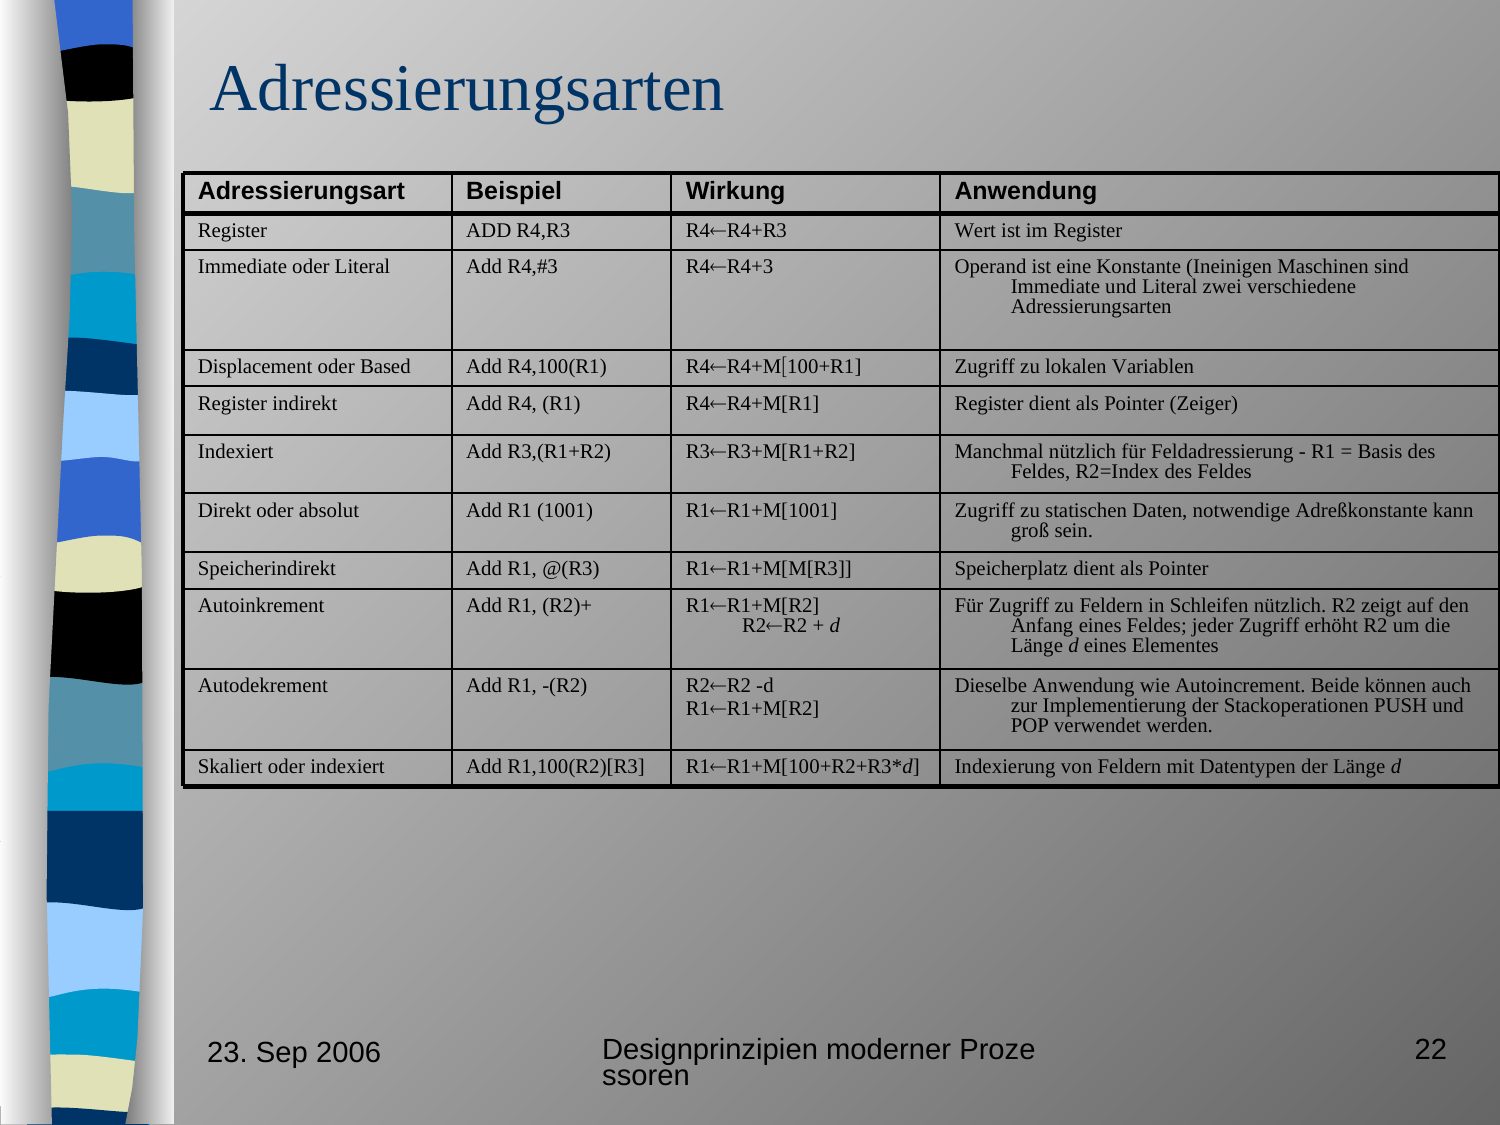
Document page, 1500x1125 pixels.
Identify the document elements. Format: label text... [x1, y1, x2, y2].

text_box Add R3,(R1+R2) [453, 436, 670, 492]
text_box Zugriff zu lokalen Variablen [941, 351, 1498, 385]
text_box Adressierungsart [185, 175, 451, 211]
text_box Register indirekt [185, 387, 451, 434]
text_box ADD R4,R3 [453, 216, 670, 249]
text_box Add R1, @(R3) [453, 553, 670, 588]
text_box Wert ist im Register [941, 216, 1498, 249]
text_box Autoinkrement [185, 590, 451, 668]
text_box Speicherplatz dient als Pointer [941, 553, 1498, 588]
text_box Anwendung [941, 175, 1498, 211]
text_box Dieselbe Anwendung wie Autoincrement. Beide können auch zur Implementierung der Stackoperationen PUSH und POP verwendet werden. [941, 670, 1498, 749]
text_box Beispiel [453, 175, 670, 211]
text_box Add R4,#3 [453, 251, 670, 349]
text_box R3R3+M[R1+R2] [672, 436, 939, 492]
text_box Autodekrement [185, 670, 451, 749]
text_box R2R2 -d R1R1+M[R2] [672, 670, 939, 749]
text_box Immediate oder Literal [185, 251, 451, 349]
text_box R4R4+3 [672, 251, 939, 349]
text_box R4R4+M100+R1] [672, 351, 939, 385]
text_box Add R1, (R2)+ [453, 590, 670, 668]
text_box R1R1+M[R2] R2R2 + d [672, 590, 939, 668]
title Adressierungsarten [194, 0, 1470, 171]
text_box Zugriff zu statischen Daten, notwendige Adreßkonstante kann groß sein. [941, 494, 1498, 551]
text_box Add R4, (R1) [453, 387, 670, 434]
text_box Speicherindirekt [185, 553, 451, 588]
text_box Register [185, 216, 451, 249]
text_box Indexierung von Feldern mit Datentypen der Länge d [941, 751, 1498, 784]
text_box R1R1+M[1001] [672, 494, 939, 551]
text_box Add R1 (1001) [453, 494, 670, 551]
text_box Skaliert oder indexiert [185, 751, 451, 784]
text_box Add R4,100(R1) [453, 351, 670, 385]
text_box Register dient als Pointer (Zeiger) [941, 387, 1498, 434]
text_box R1R1+M[100+R2+R3*d] [672, 751, 939, 784]
text_box R4R4+R3 [672, 216, 939, 249]
text_box Für Zugriff zu Feldern in Schleifen nützlich. R2 zeigt auf den Anfang eines Feldes; jeder Zugriff erhöht R2 um die Länge d eines Elementes [941, 590, 1498, 668]
text_box R1R1+M[M[R3]] [672, 553, 939, 588]
text_box Add R1,100(R2)[R3] [453, 751, 670, 784]
text_box R4R4+M[R1] [672, 387, 939, 434]
text_box Add R1, -(R2) [453, 670, 670, 749]
text_box Indexiert [185, 436, 451, 492]
text_box Wirkung [672, 175, 939, 211]
text_box Operand ist eine Konstante (Ineinigen Maschinen sind Immediate und Literal zwei verschiedene Adressierungsarten [941, 251, 1498, 349]
text_box Manchmal nützlich für Feldadressierung - R1 = Basis des Feldes, R2=Index des Feldes [941, 436, 1498, 492]
text_box Direkt oder absolut [185, 494, 451, 551]
text_box Displacement oder Based [185, 351, 451, 385]
